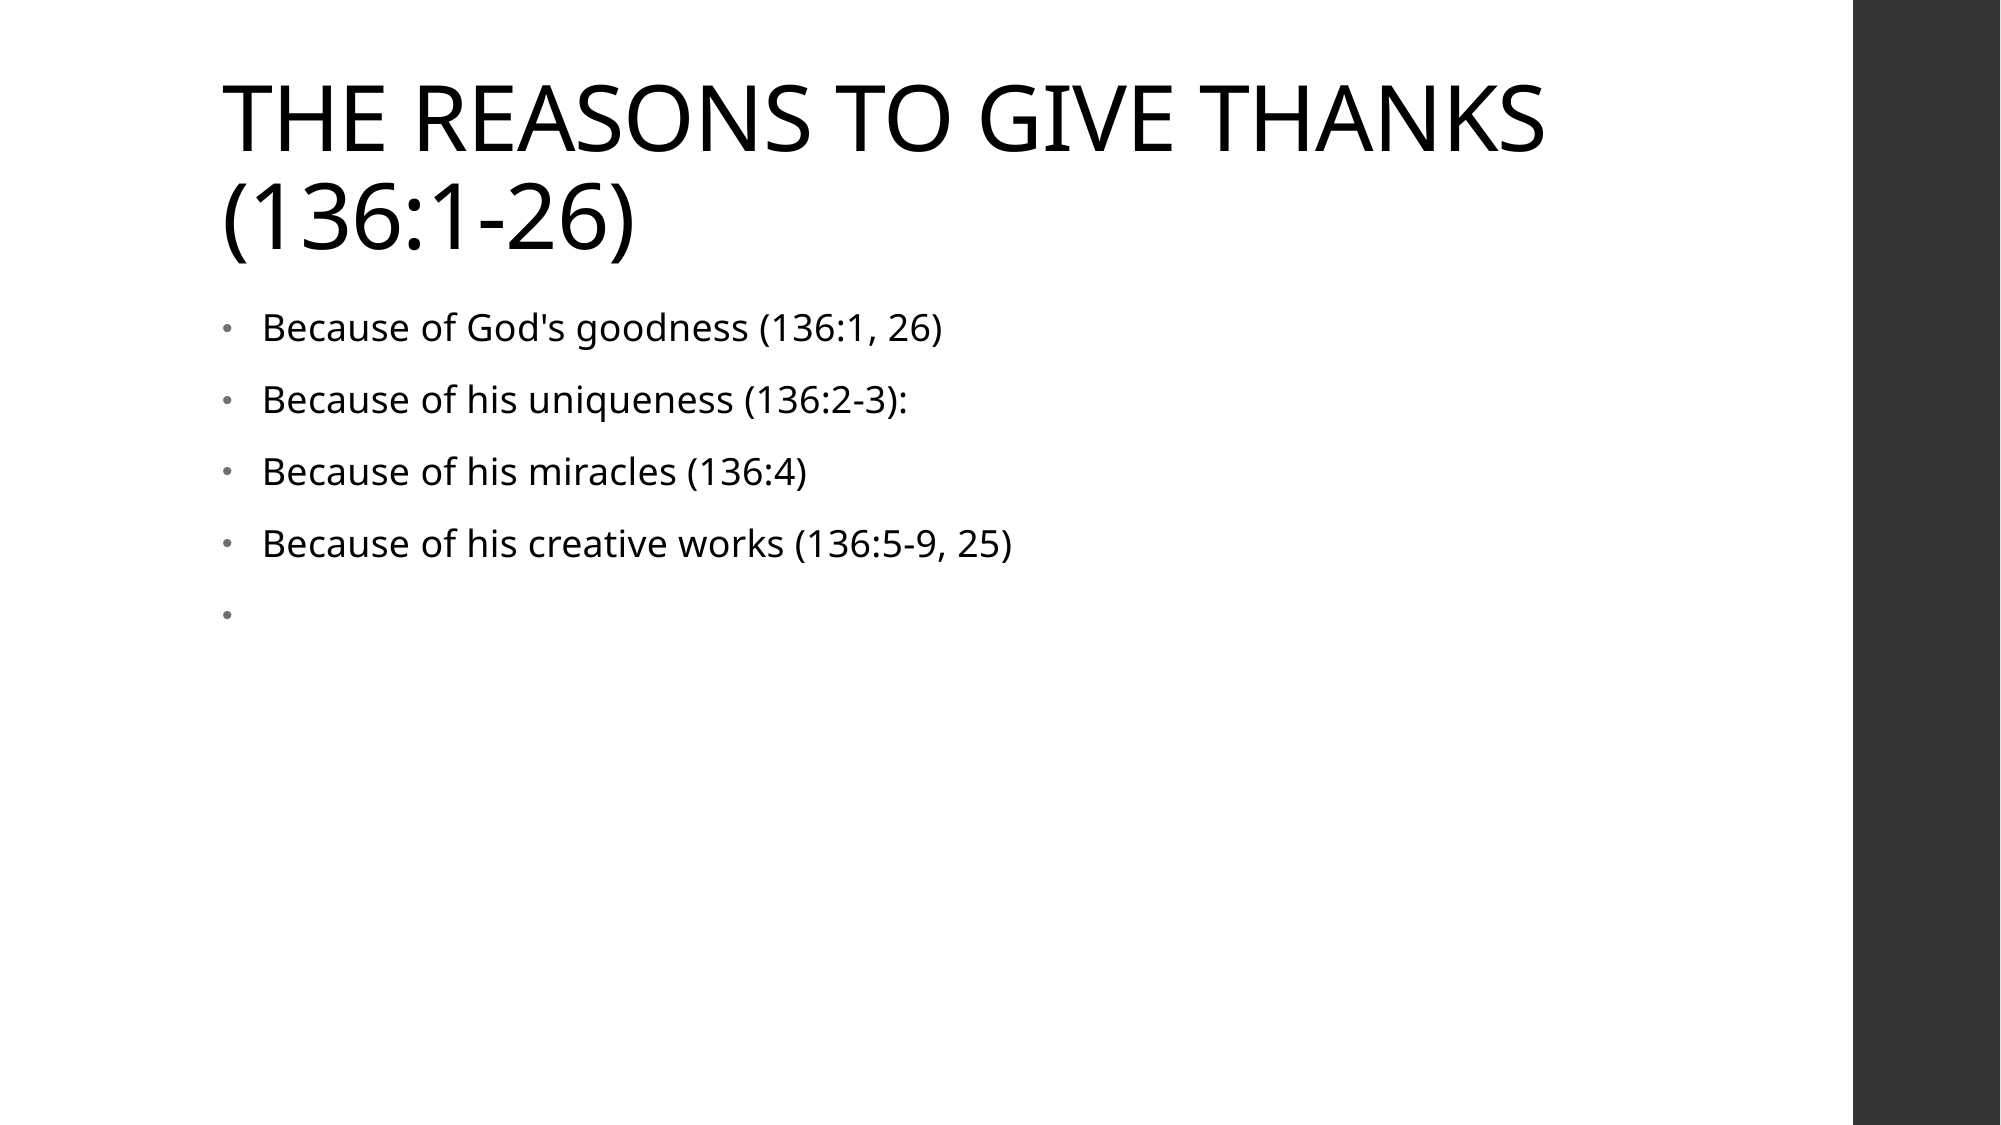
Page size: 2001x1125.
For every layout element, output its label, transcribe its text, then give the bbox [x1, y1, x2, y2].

list Because of God's goodness (136:1, 26) Because of his uniqueness (136:2-3): Because of his miracles (136:4) Because of his creative works (136:5-9, 25) [206, 299, 1617, 1014]
title THE REASONS TO GIVE THANKS (136:1-26) [206, 60, 1797, 278]
